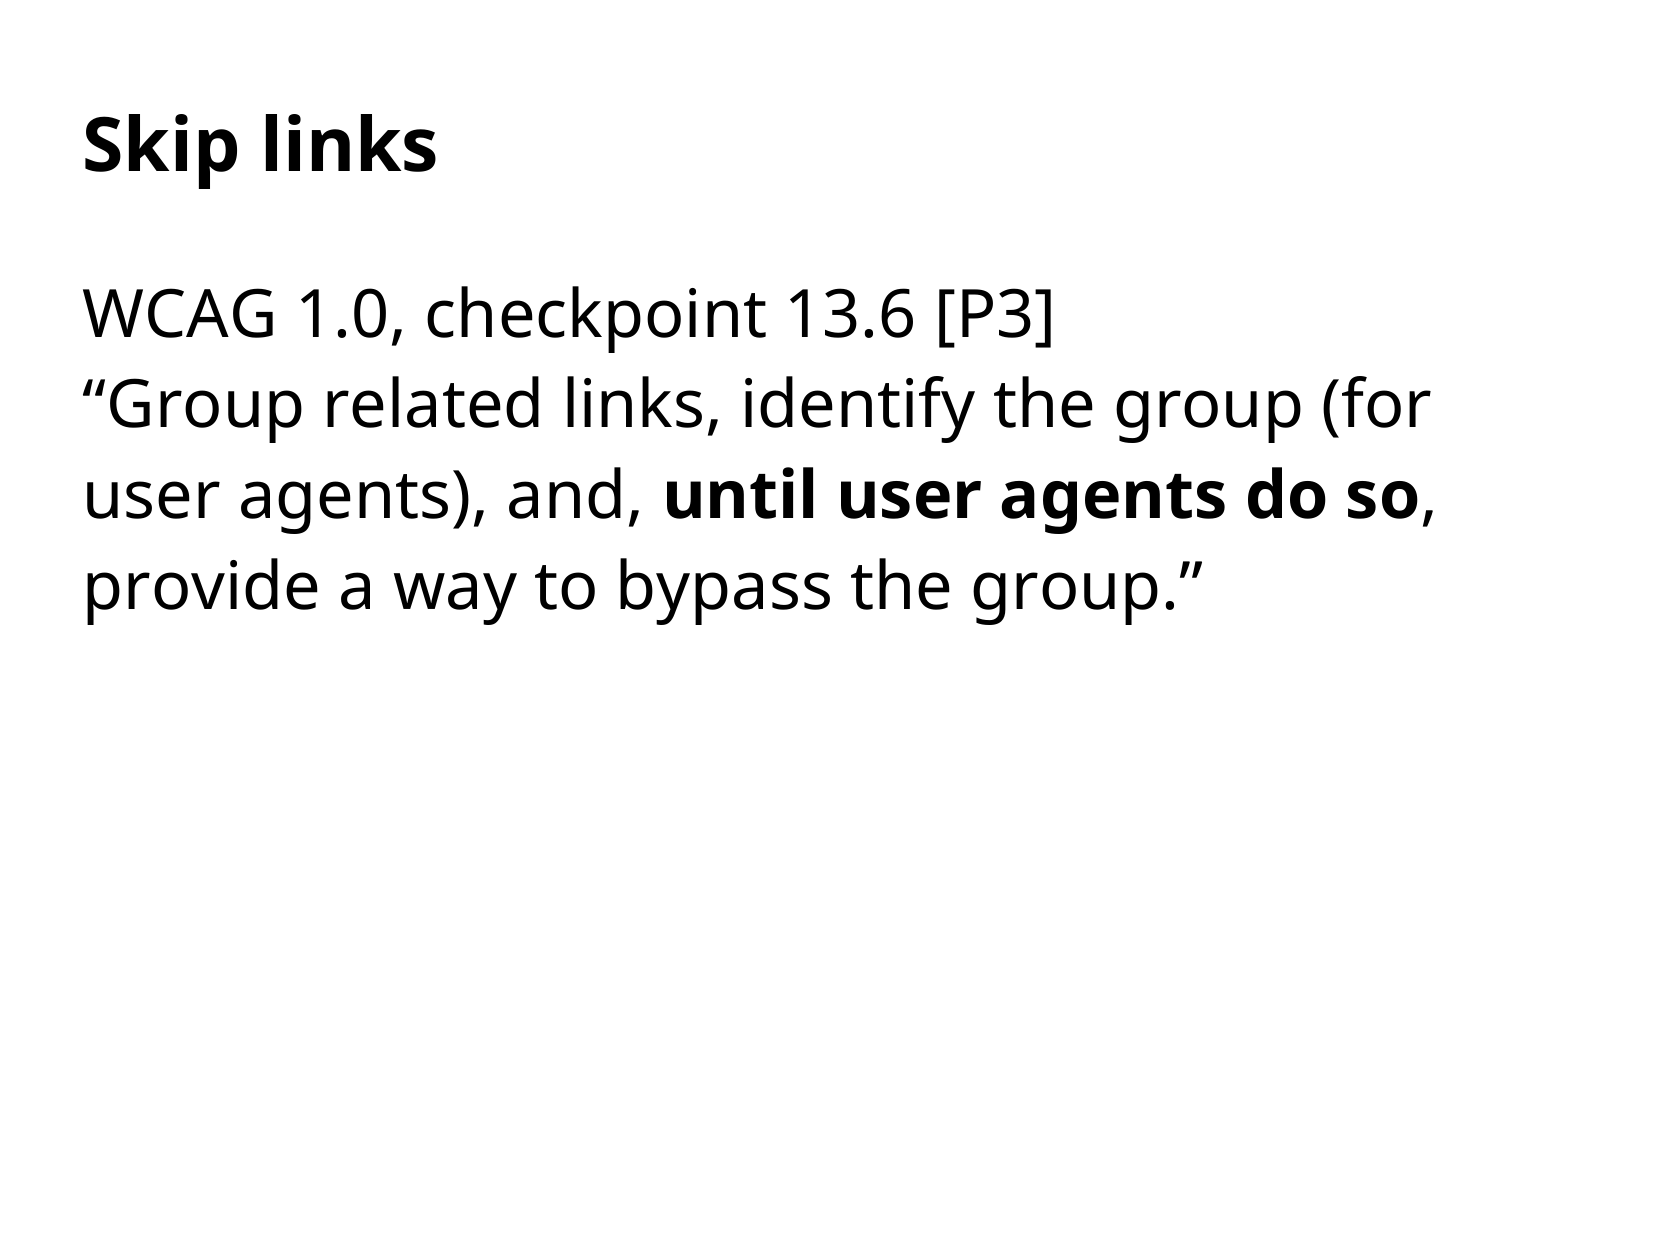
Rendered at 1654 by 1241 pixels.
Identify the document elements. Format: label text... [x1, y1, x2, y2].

list WCAG 1.0, checkpoint 13.6 [P3] “Group related links, identify the group (for user agents), and, until user agents do so, provide a way to bypass the group.” [82, 265, 1571, 1137]
title Skip links [82, 86, 1571, 200]
